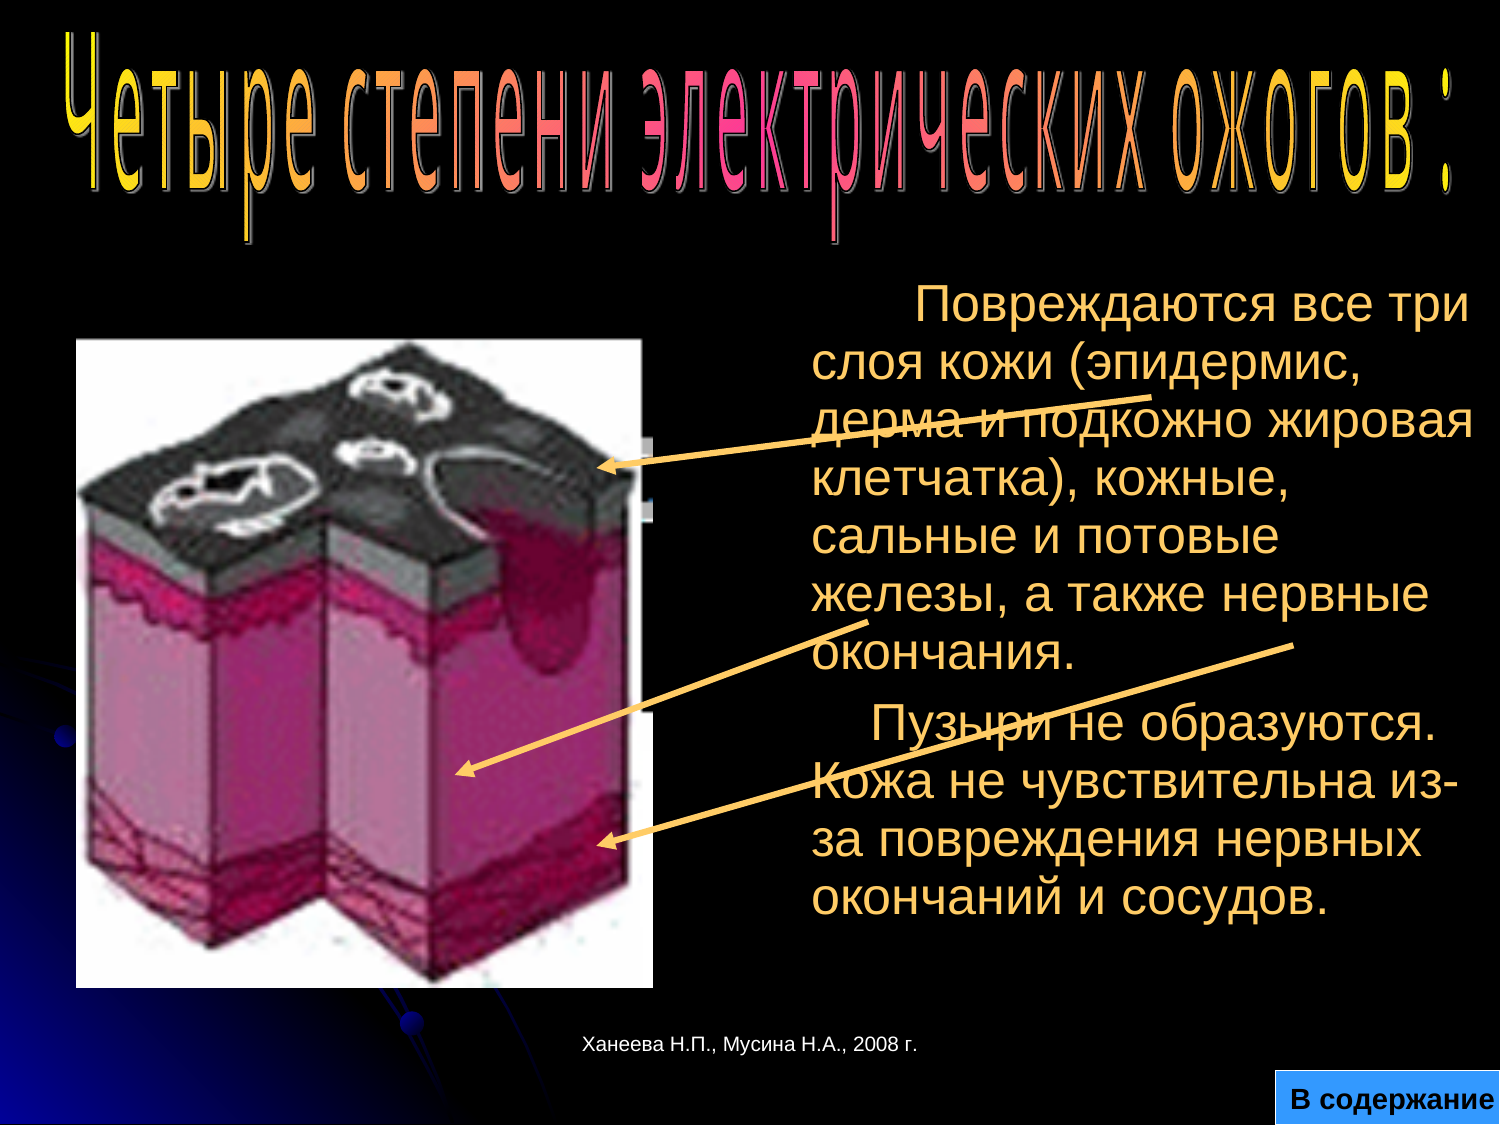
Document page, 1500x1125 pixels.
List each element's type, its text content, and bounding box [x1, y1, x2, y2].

text_box Четыре степени электрических ожогов : [581, 70, 610, 189]
text_box Четыре степени электрических ожогов : [374, 70, 401, 189]
text_box Четыре степени электрических ожогов : [1073, 70, 1102, 189]
text_box Четыре степени электрических ожогов : [410, 68, 438, 192]
text_box Четыре степени электрических ожогов : [494, 68, 522, 192]
text_box Четыре степени электрических ожогов : [1210, 70, 1255, 189]
text_box Четыре степени электрических ожогов : [961, 68, 989, 192]
text_box Четыре степени электрических ожогов : [536, 70, 565, 189]
text_box Четыре степени электрических ожогов : [874, 70, 903, 189]
text_box Четыре степени электрических ожогов : [793, 70, 820, 189]
text_box Четыре степени электрических ожогов : [1171, 68, 1202, 192]
text_box Четыре степени электрических ожогов : [830, 68, 859, 243]
list Повреждаются все три слоя кожи (эпидермис, дерма и подкожно жировая клетчатка), кожные, сальные и потовые железы, а также нервные окончания. Пузыри не образуются. Кожа не чувствительна из-за повреждения нервных окончаний и сосудов. [796, 267, 1500, 1000]
text_box Четыре степени электрических ожогов : [113, 68, 141, 192]
picture [76, 337, 653, 988]
text_box Четыре степени электрических ожогов : [1384, 70, 1411, 189]
text_box Четыре степени электрических ожогов : [285, 68, 313, 192]
text_box Четыре степени электрических ожогов : [1265, 68, 1295, 192]
text_box Четыре степени электрических ожогов : [675, 70, 704, 191]
text_box В содержание [1275, 1070, 1500, 1125]
text_box Четыре степени электрических ожогов : [151, 70, 177, 189]
text_box Четыре степени электрических ожогов : [918, 70, 946, 189]
text_box Четыре степени электрических ожогов : [1115, 70, 1145, 189]
text_box Четыре степени электрических ожогов : [1001, 68, 1025, 192]
text_box Четыре степени электрических ожогов : [343, 68, 367, 192]
text_box Четыре степени электрических ожогов : [452, 70, 480, 190]
text_box Четыре степени электрических ожогов : [1339, 68, 1369, 192]
text_box Четыре степени электрических ожогов : [64, 31, 96, 189]
text_box Четыре степени электрических ожогов : [760, 70, 786, 189]
text_box Четыре степени электрических ожогов : [188, 70, 215, 189]
text_box Четыре степени электрических ожогов : [243, 68, 272, 243]
text_box Четыре степени электрических ожогов : [1036, 70, 1063, 189]
text_box Четыре степени электрических ожогов : [1310, 70, 1330, 189]
text_box Четыре степени электрических ожогов : [718, 68, 746, 192]
text_box Четыре степени электрических ожогов : [641, 68, 666, 192]
